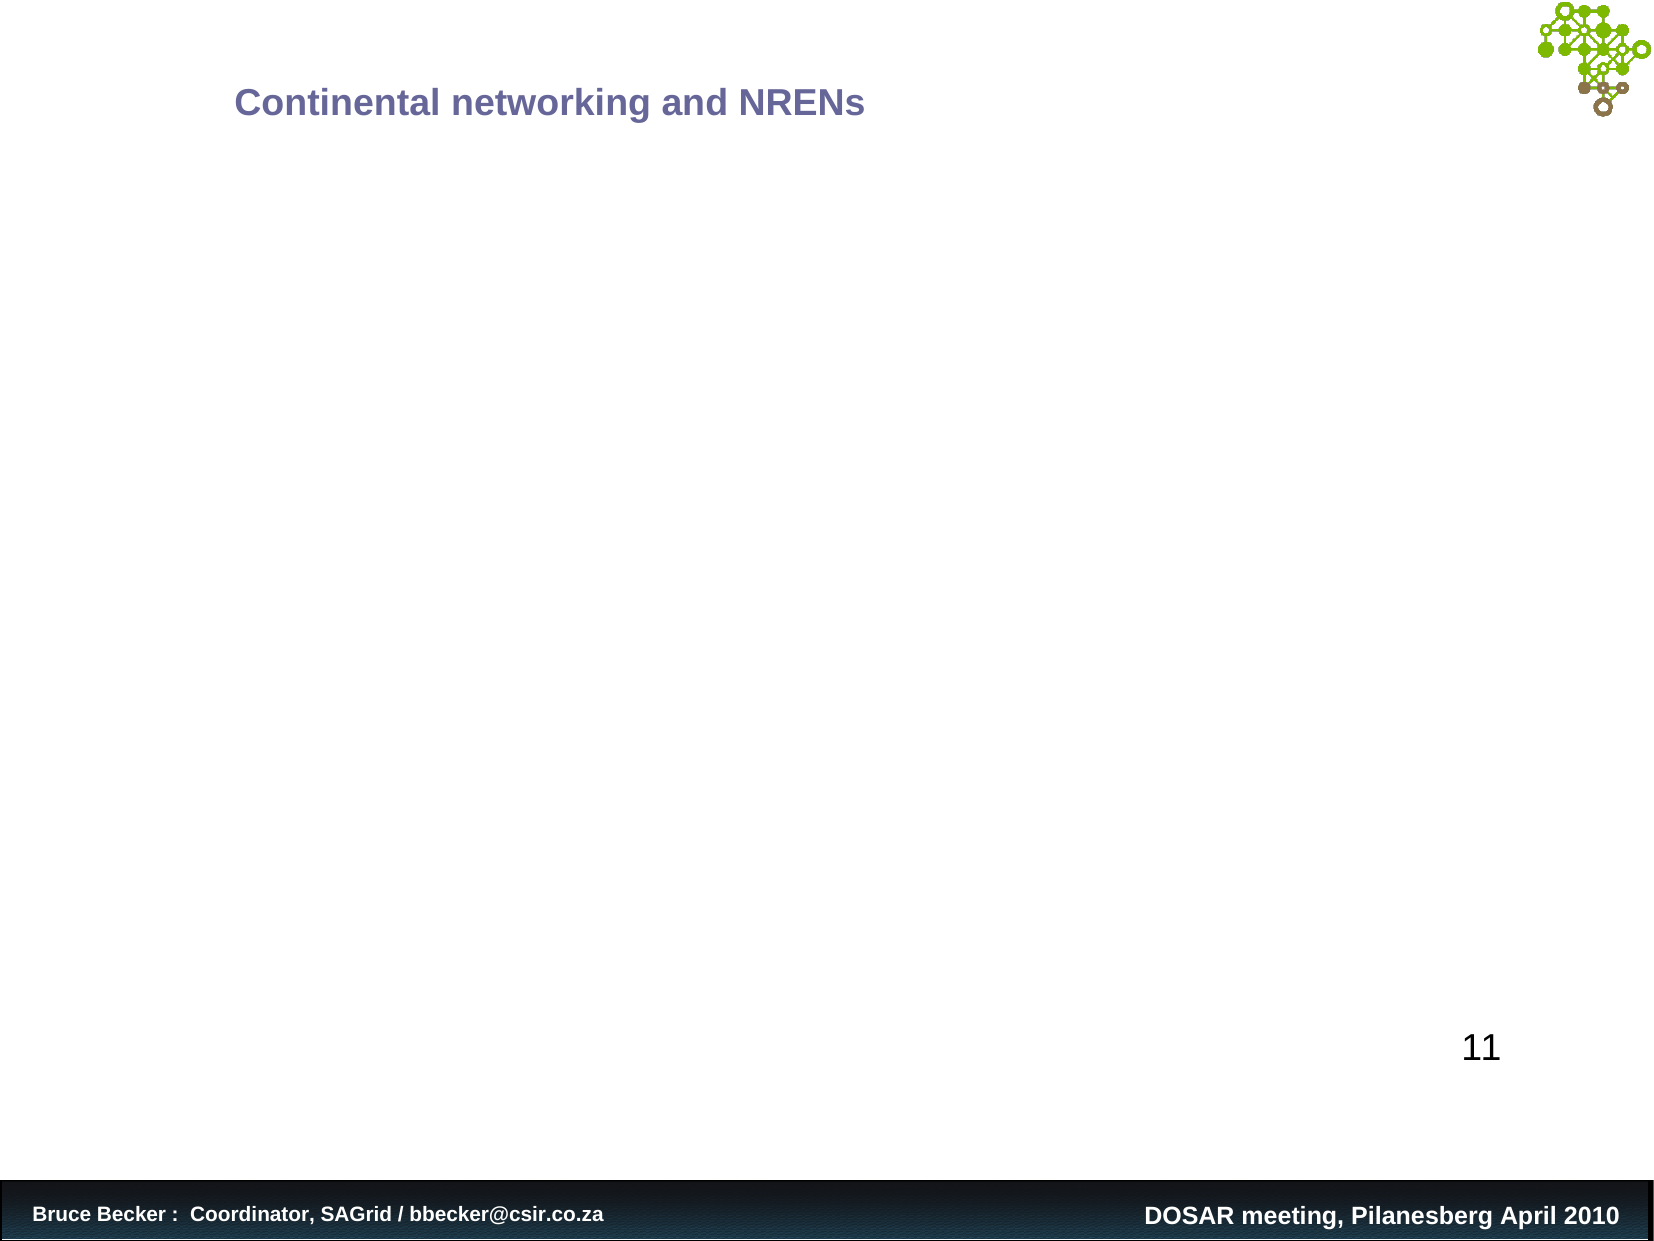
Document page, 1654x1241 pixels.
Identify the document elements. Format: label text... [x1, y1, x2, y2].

picture [0, 1180, 1654, 1241]
title Continental networking and NRENs [234, 34, 1594, 173]
picture [1534, 0, 1654, 119]
